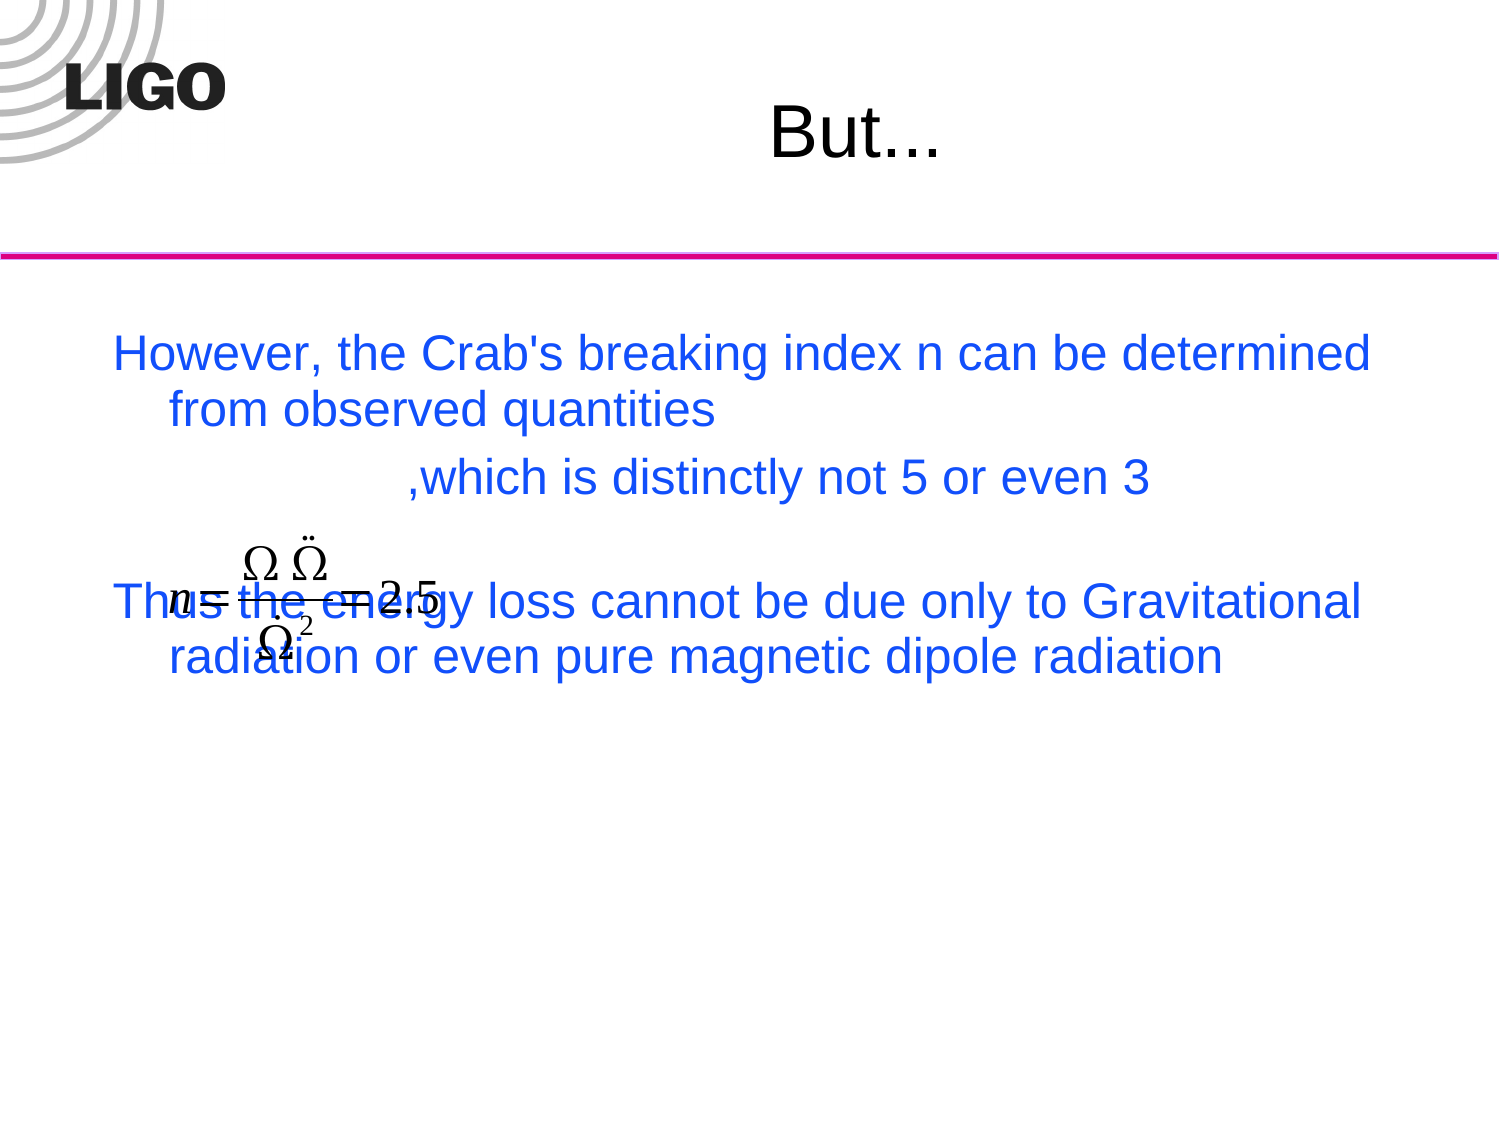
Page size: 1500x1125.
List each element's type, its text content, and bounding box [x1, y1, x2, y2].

list However, the Crab's breaking index n can be determined from observed quantities ,which is distinctly not 5 or even 3 Thus the energy loss cannot be due only to Gravitational radiation or even pure magnetic dipole radiation [112, 324, 1388, 1001]
chart [155, 525, 451, 676]
title But... [262, 37, 1450, 225]
